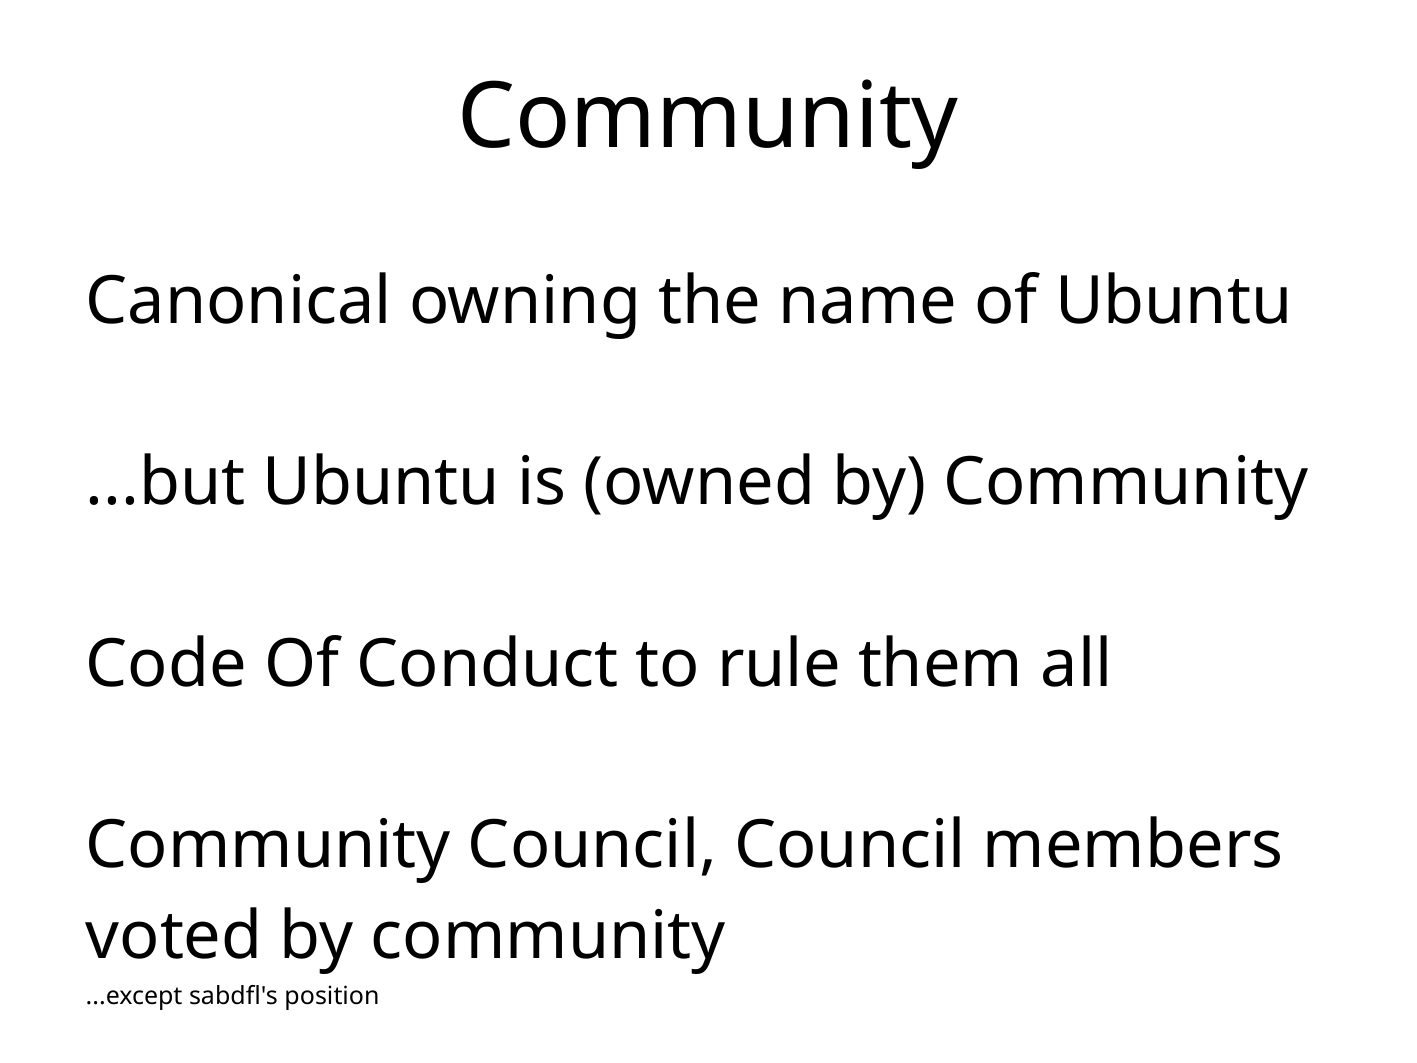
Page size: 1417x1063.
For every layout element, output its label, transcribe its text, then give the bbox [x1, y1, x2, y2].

text_box Community [70, 42, 1346, 213]
text_box Canonical owning the name of Ubuntu ...but Ubuntu is (owned by) Community Code Of Conduct to rule them all Community Council, Council members voted by community ...except sabdfl's position [70, 244, 1346, 925]
